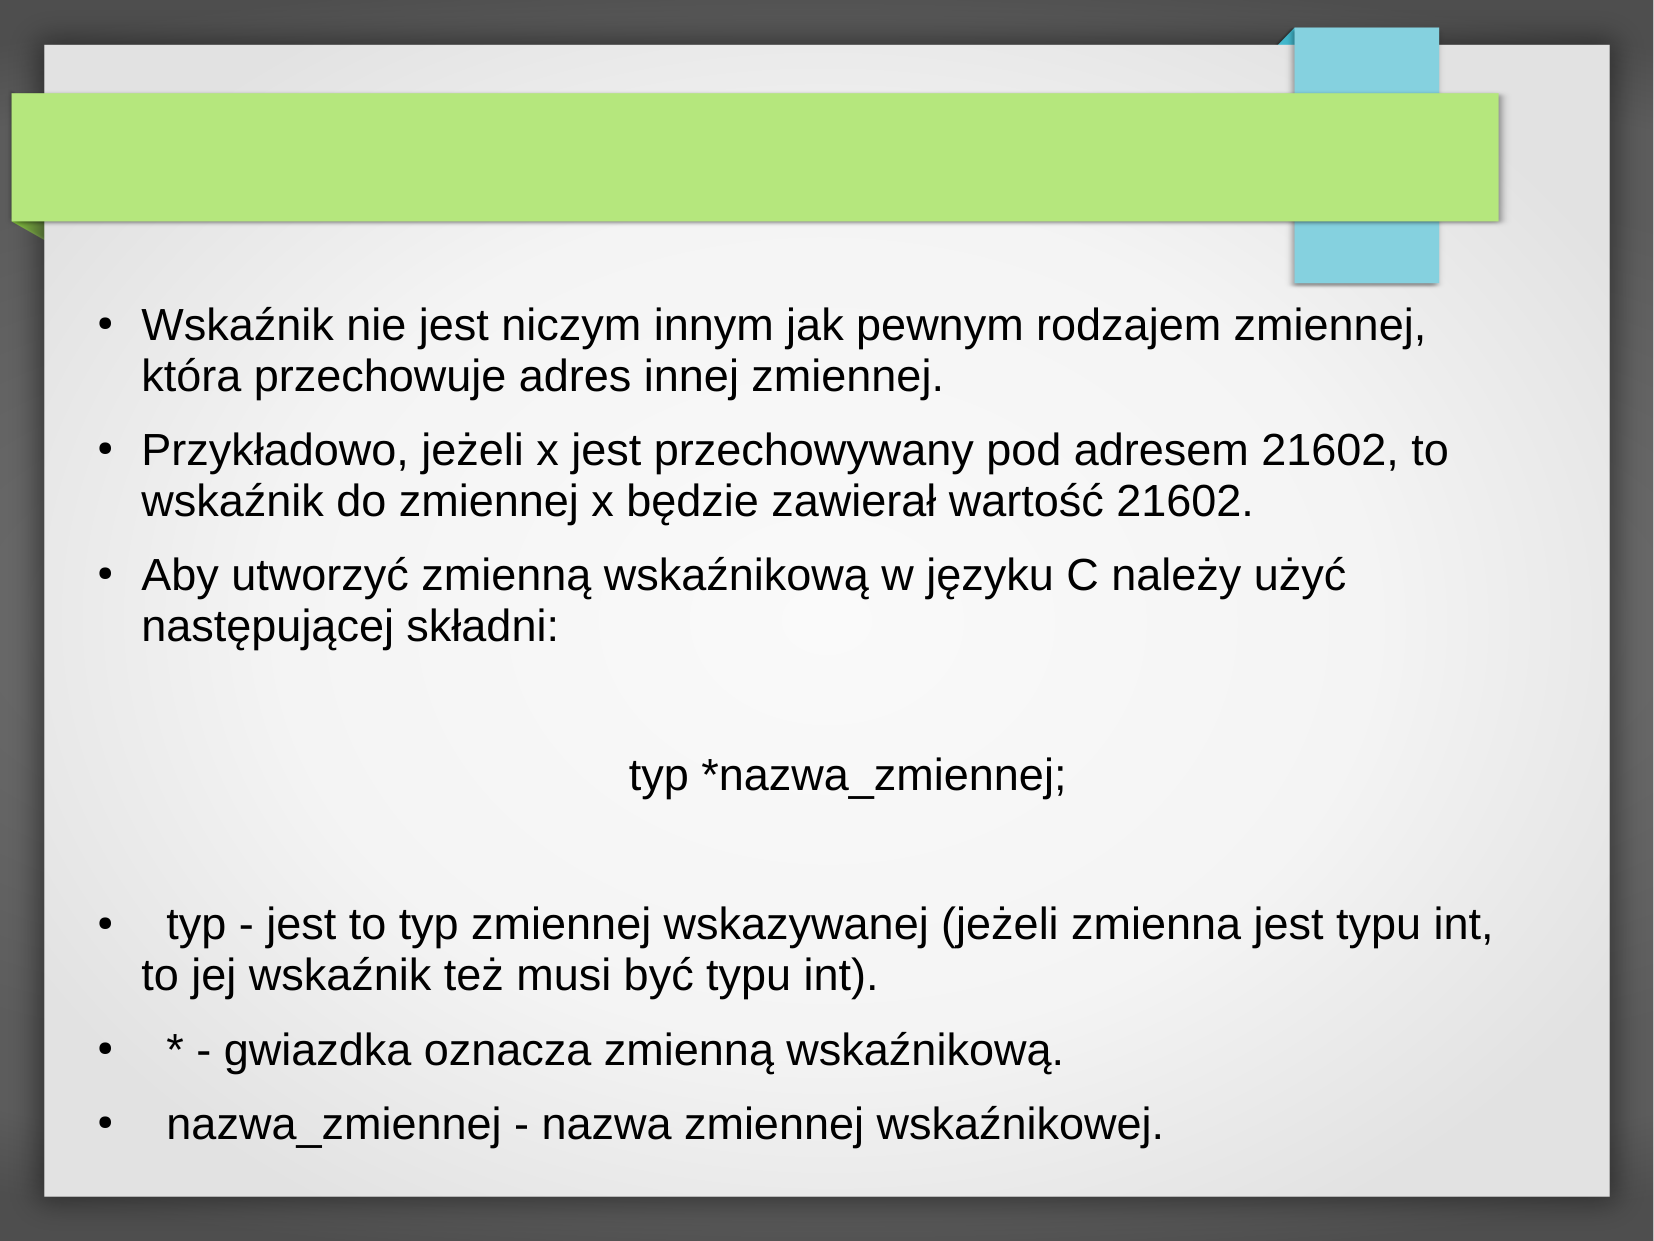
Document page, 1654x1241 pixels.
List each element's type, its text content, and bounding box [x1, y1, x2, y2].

picture [0, 0, 1654, 1241]
list Wskaźnik nie jest niczym innym jak pewnym rodzajem zmiennej, która przechowuje adres innej zmiennej. Przykładowo, jeżeli x jest przechowywany pod adresem 21602, to wskaźnik do zmiennej x będzie zawierał wartość 21602. Aby utworzyć zmienną wskaźnikową w języku C należy użyć następującej składni: typ *nazwa_zmiennej; typ - jest to typ zmiennej wskazywanej (jeżeli zmienna jest typu int, to jej wskaźnik też musi być typu int). * - gwiazdka oznacza zmienną wskaźnikową. nazwa_zmiennej - nazwa zmiennej wskaźnikowej. [82, 300, 1538, 1160]
